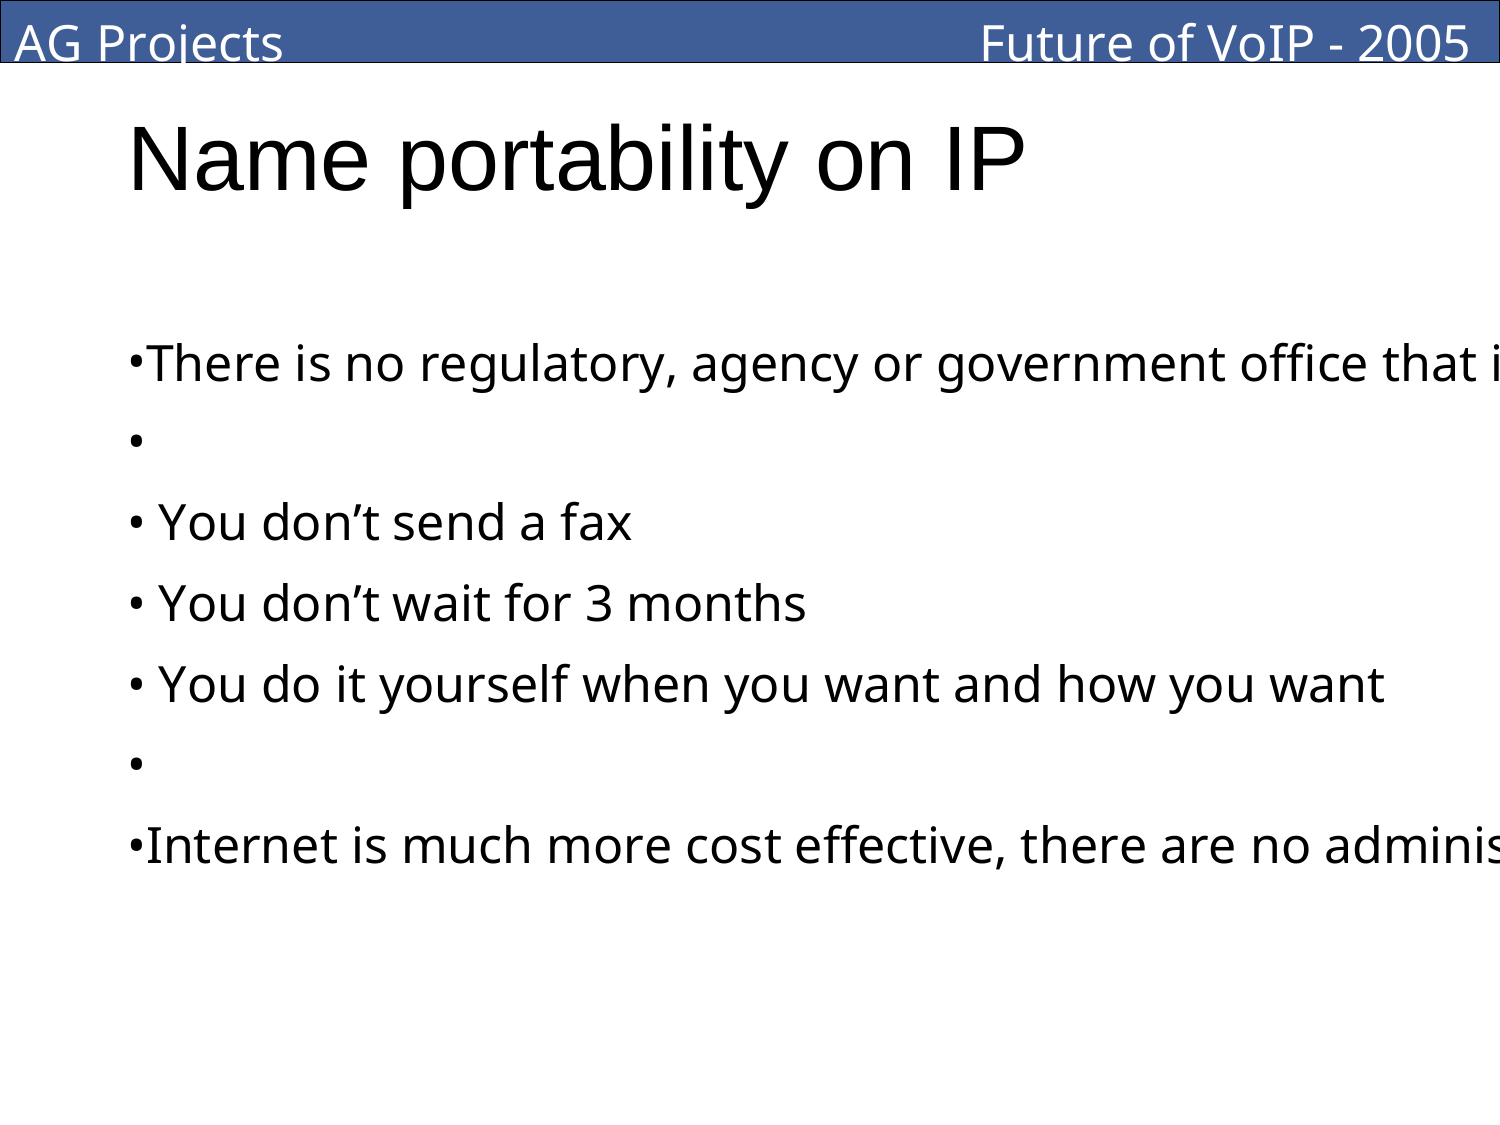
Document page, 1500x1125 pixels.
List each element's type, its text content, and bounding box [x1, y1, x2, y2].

text_box There is no regulatory, agency or government office that intermediates any changes in the DNS. You don’t send a fax You don’t wait for 3 months You do it yourself when you want and how you want Internet is much more cost effective, there are no administrative barriers that hinder the porting process [112, 324, 1388, 1000]
text_box Name portability on IP [112, 99, 1388, 288]
